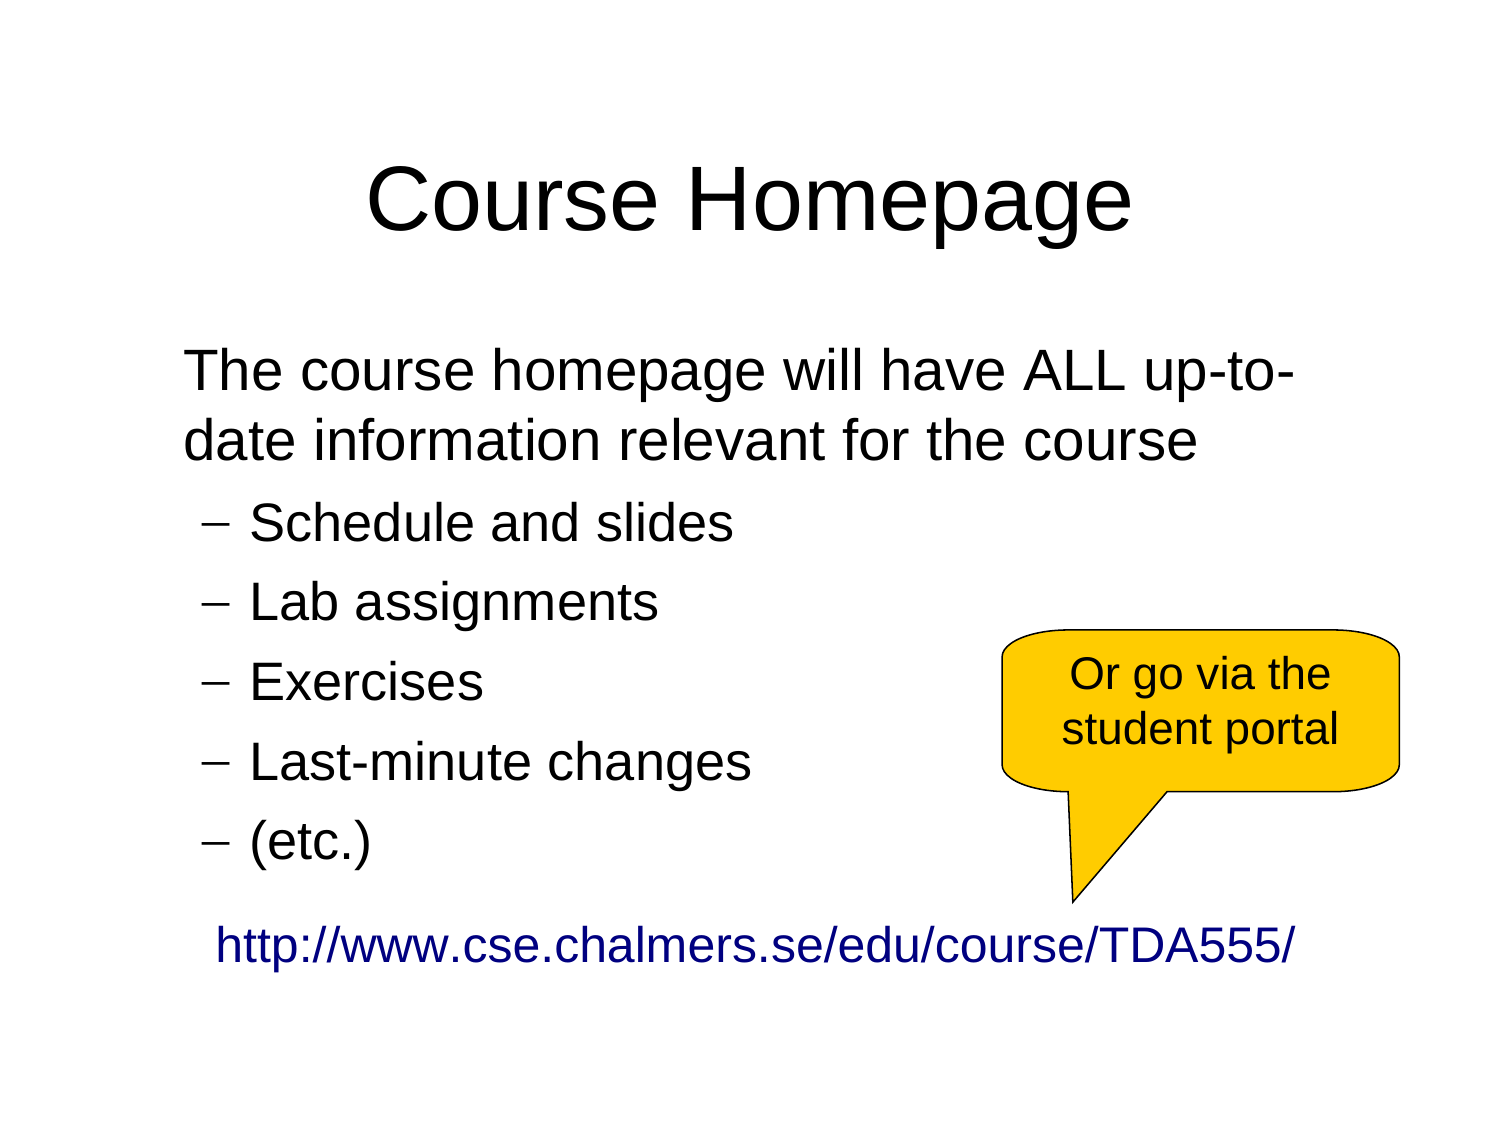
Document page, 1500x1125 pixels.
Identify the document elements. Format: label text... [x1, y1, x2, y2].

title Course Homepage [112, 99, 1388, 288]
list The course homepage will have ALL up-to-date information relevant for the course Schedule and slides Lab assignments Exercises Last-minute changes (etc.) [112, 324, 1388, 978]
text_box Or go via the student portal [1002, 629, 1400, 903]
text_box http://www.cse.chalmers.se/edu/course/TDA555/ [200, 905, 1453, 981]
